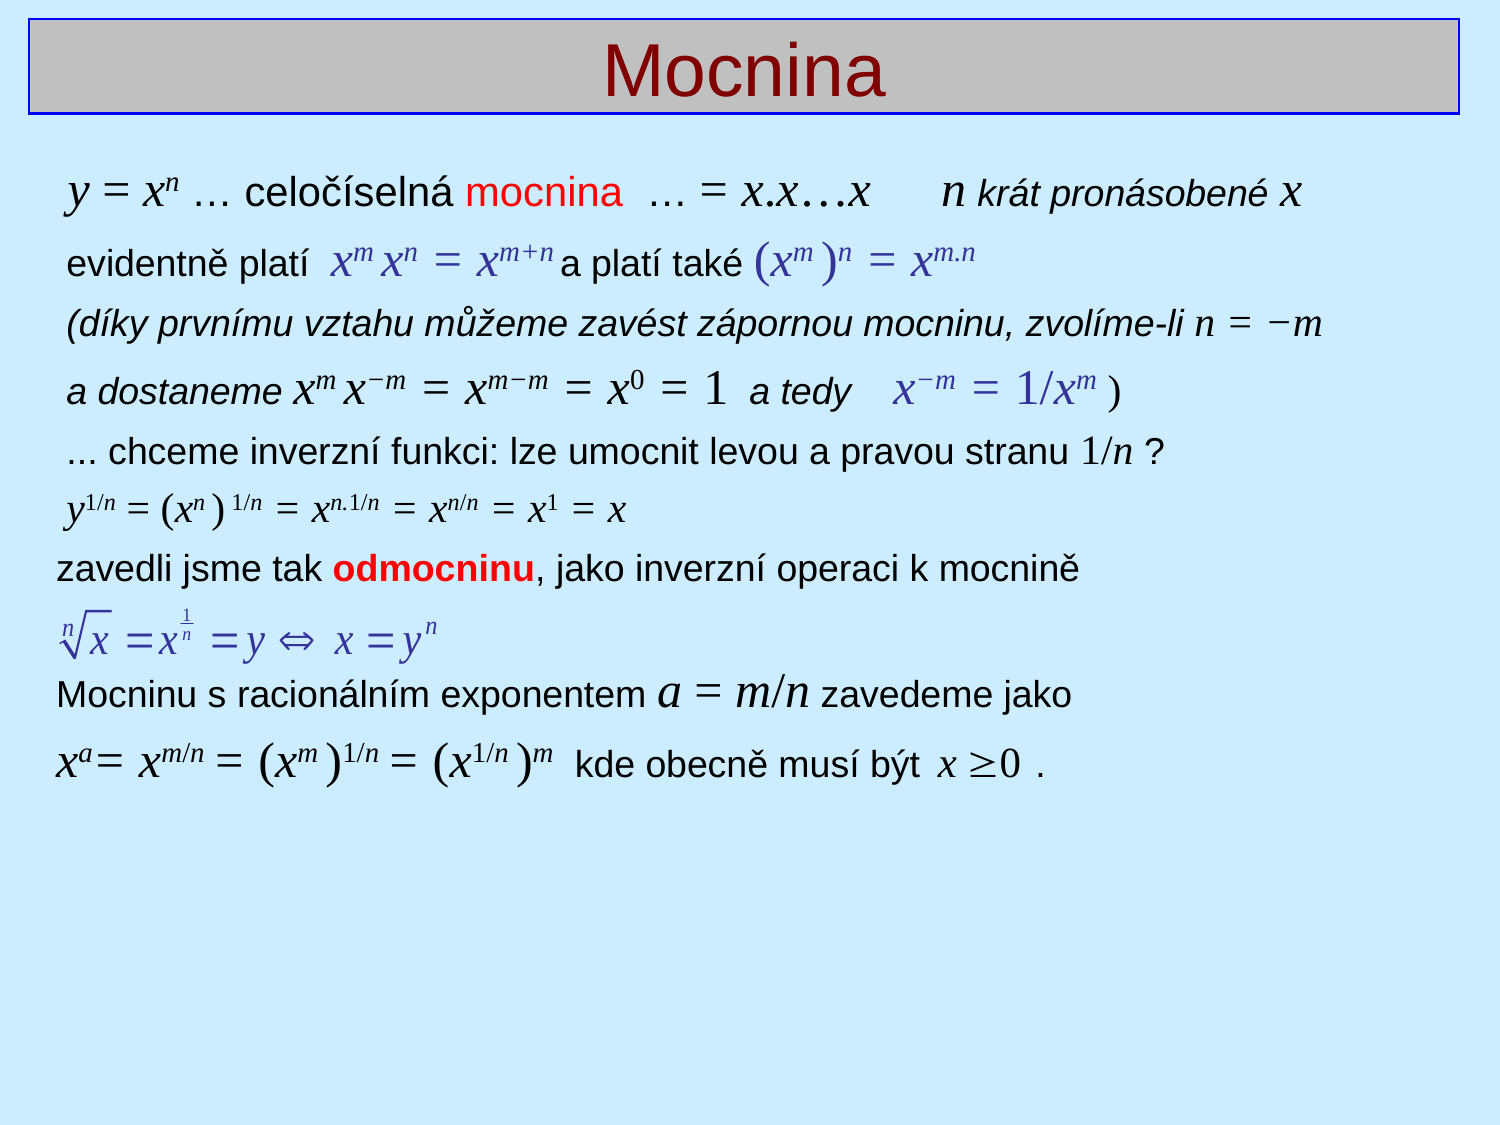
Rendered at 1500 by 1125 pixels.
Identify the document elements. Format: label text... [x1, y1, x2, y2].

title Mocnina [29, 19, 1459, 114]
picture [929, 737, 1030, 788]
picture [52, 597, 444, 671]
text_box y = xn … celočíselná mocnina … = x.x…x n krát pronásobené x evidentně platí xm xn = xm+n a platí také (xm )n = xm.n (díky prvnímu vztahu můžeme zavést zápornou mocninu, zvolíme-li n = −m a dostaneme xm x−m = xm−m = x0 = 1 a tedy x−m = 1/xm ) ... chceme inverzní funkci: lze umocnit levou a pravou stranu 1/n ? y1/n = (xn ) 1/n = xn.1/n = xn/n = x1 = x zavedli jsme tak odmocninu, jako inverzní operaci k mocnině Mocninu s racionálním exponentem a = m/n zavedeme jako xa= xm/n = (xm )1/n = (x1/n )m kde obecně musí být . [41, 148, 1459, 1007]
